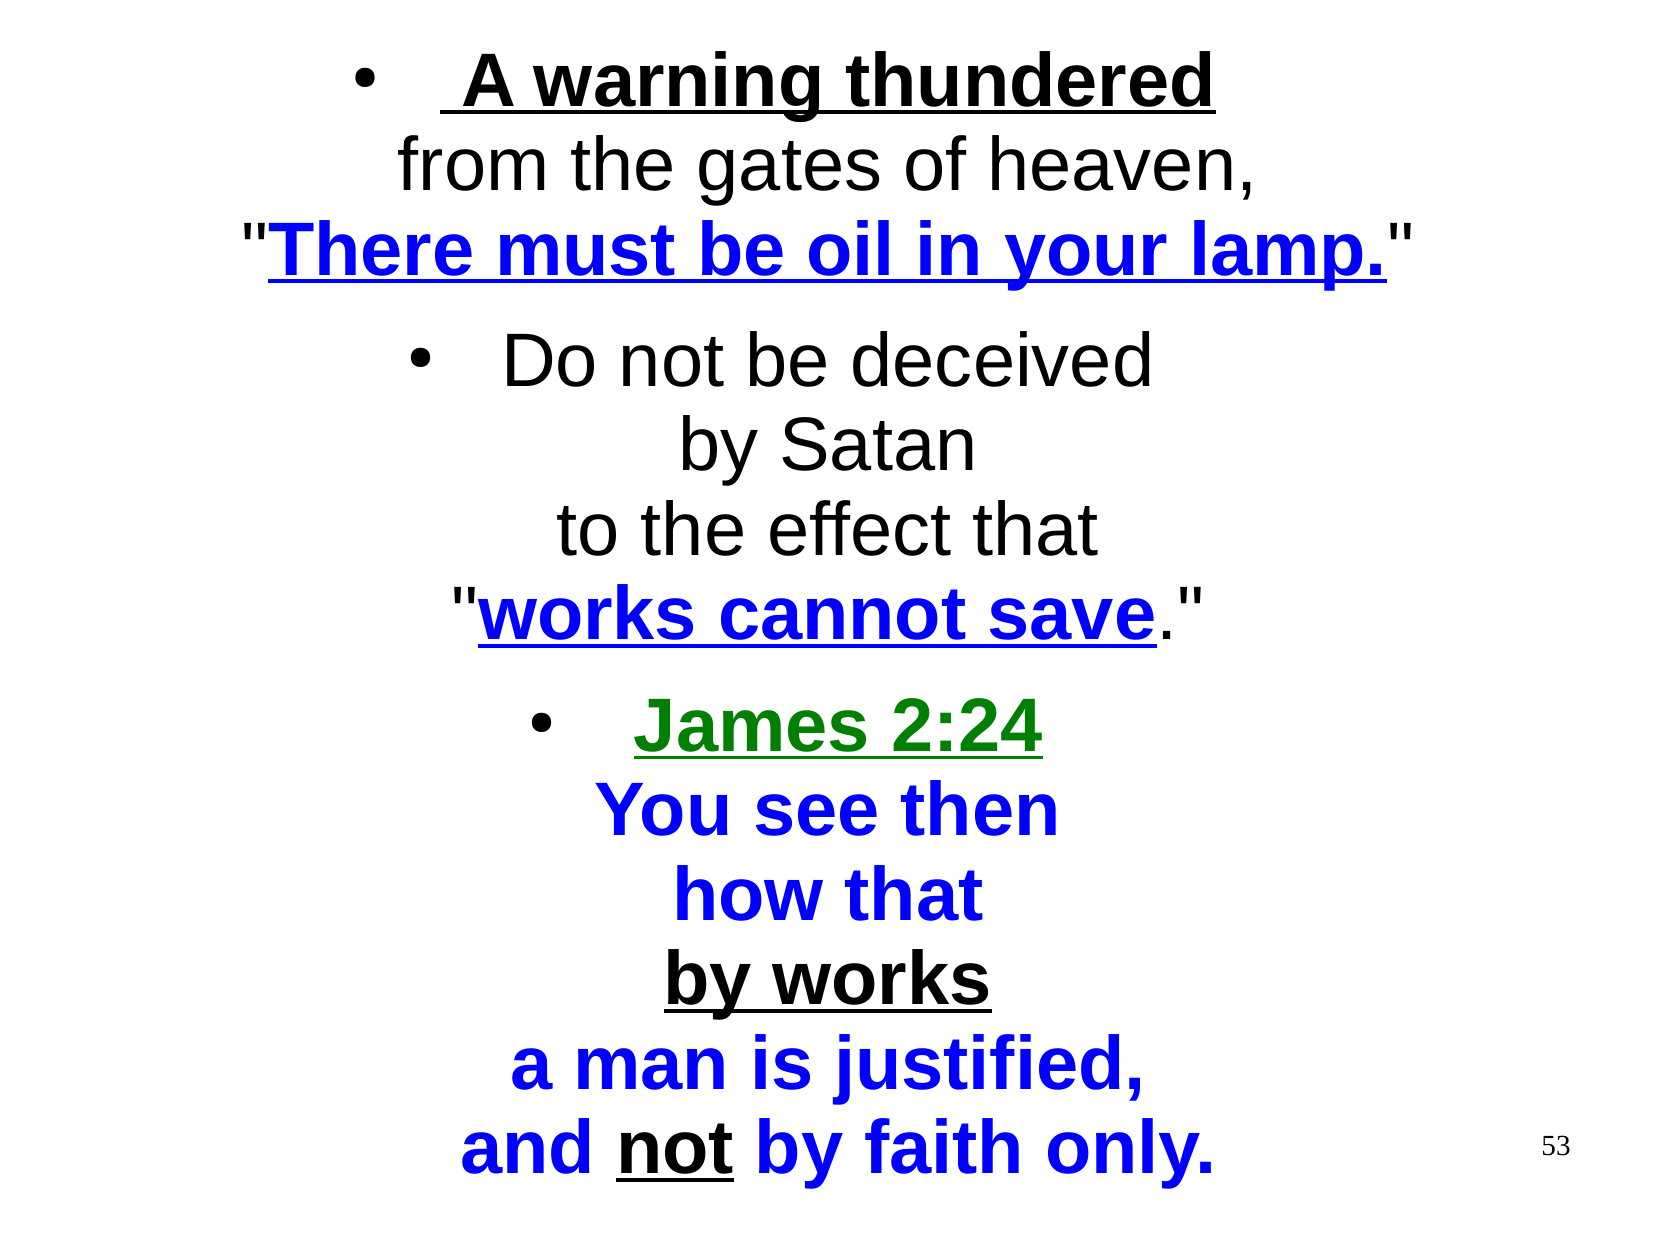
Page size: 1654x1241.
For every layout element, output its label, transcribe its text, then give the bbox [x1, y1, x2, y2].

list A warning thundered from the gates of heaven, "There must be oil in your lamp." Do not be deceived by Satan to the effect that "works cannot save." James 2:24 You see then how that by works a man is justified, and not by faith only. [0, 37, 1613, 1201]
